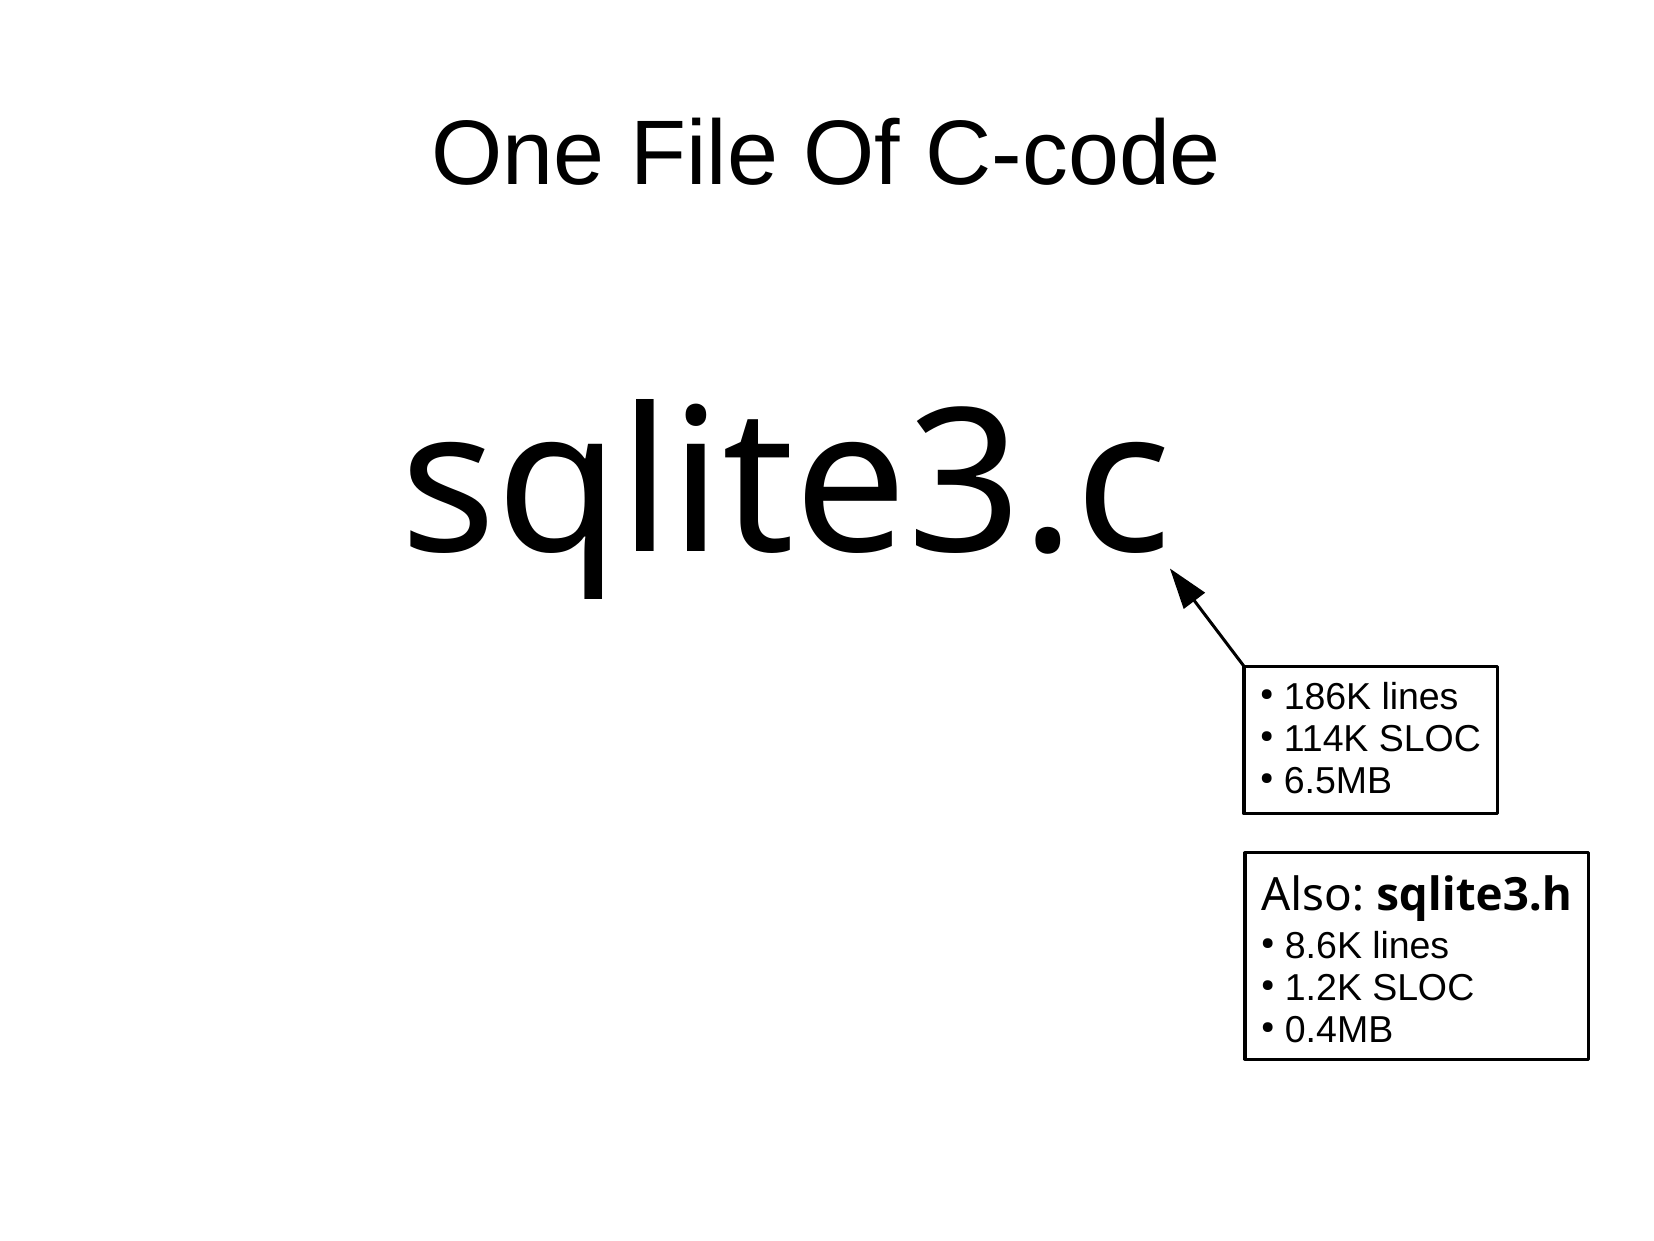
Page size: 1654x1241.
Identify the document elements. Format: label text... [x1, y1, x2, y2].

text_box sqlite3.c [385, 330, 1150, 575]
title One File Of C-code [82, 49, 1571, 257]
text_box Also: sqlite3.h 8.6K lines 1.2K SLOC 0.4MB [1245, 852, 1581, 1055]
text_box 186K lines 114K SLOC 6.5MB [1243, 666, 1498, 814]
